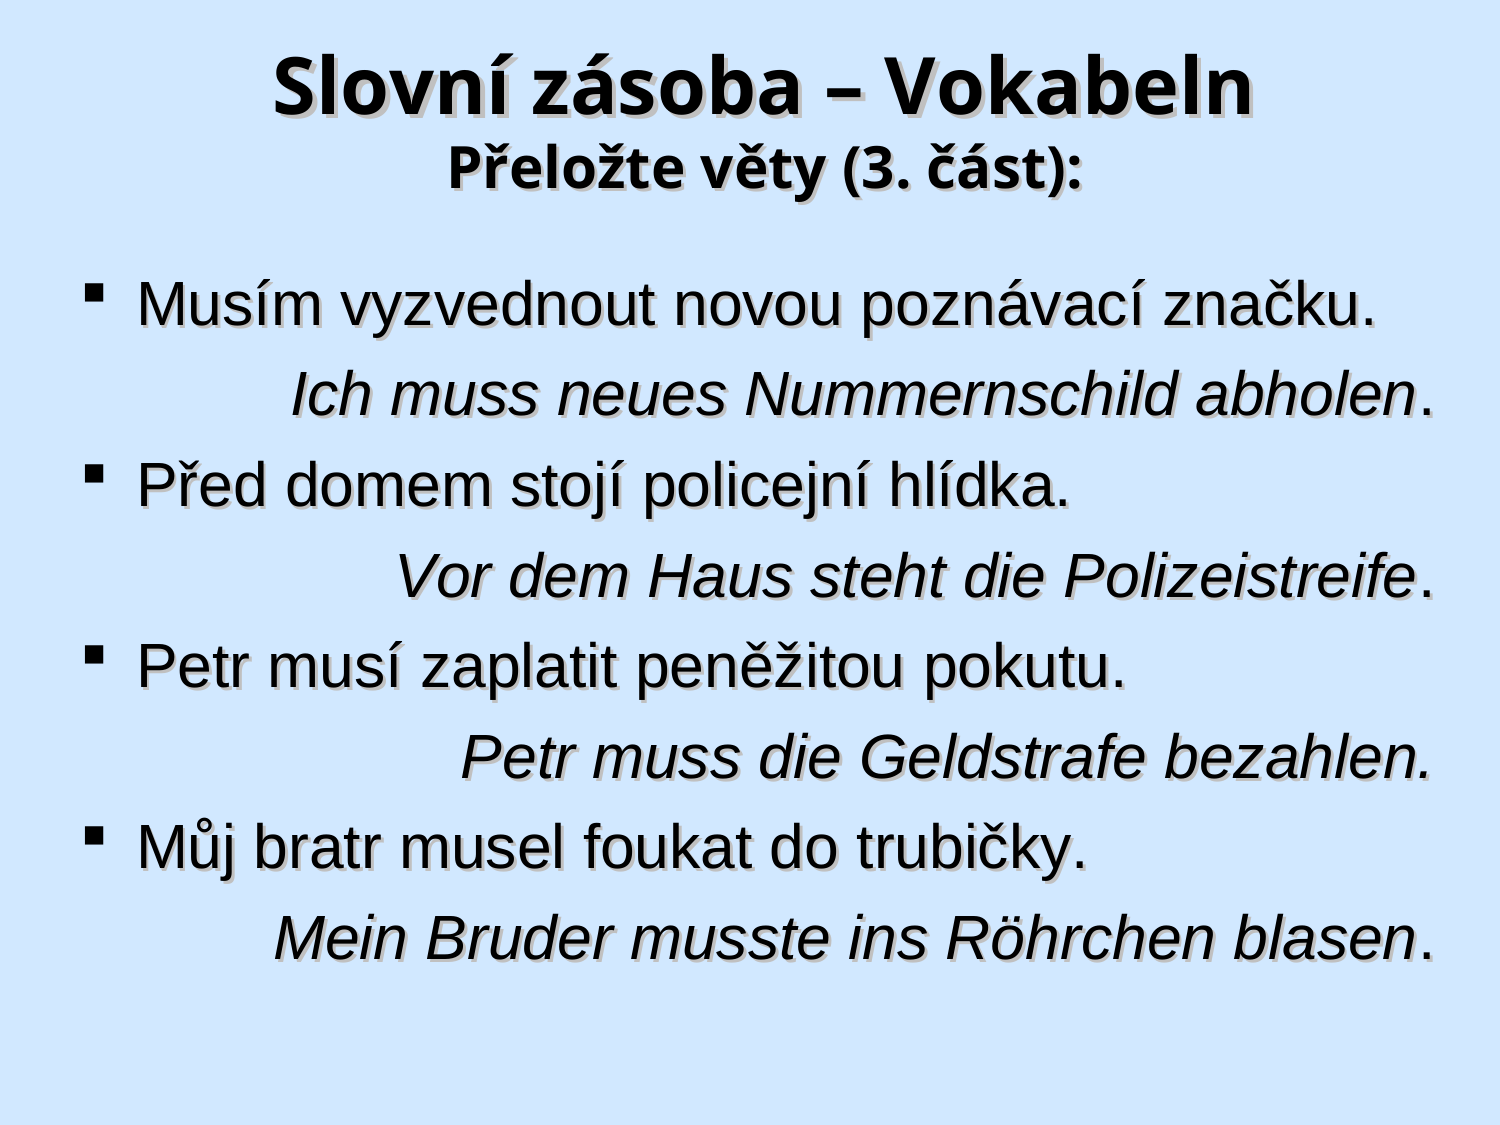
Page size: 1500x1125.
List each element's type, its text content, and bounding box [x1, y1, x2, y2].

title Slovní zásoba – Vokabeln Přeložte věty (3. část): [76, 0, 1453, 235]
list Musím vyzvednout novou poznávací značku. Ich muss neues Nummernschild abholen. Před domem stojí policejní hlídka. Vor dem Haus steht die Polizeistreife. Petr musí zaplatit peněžitou pokutu. Petr muss die Geldstrafe bezahlen. Můj bratr musel foukat do trubičky. Mein Bruder musste ins Röhrchen blasen. [64, 255, 1451, 1026]
